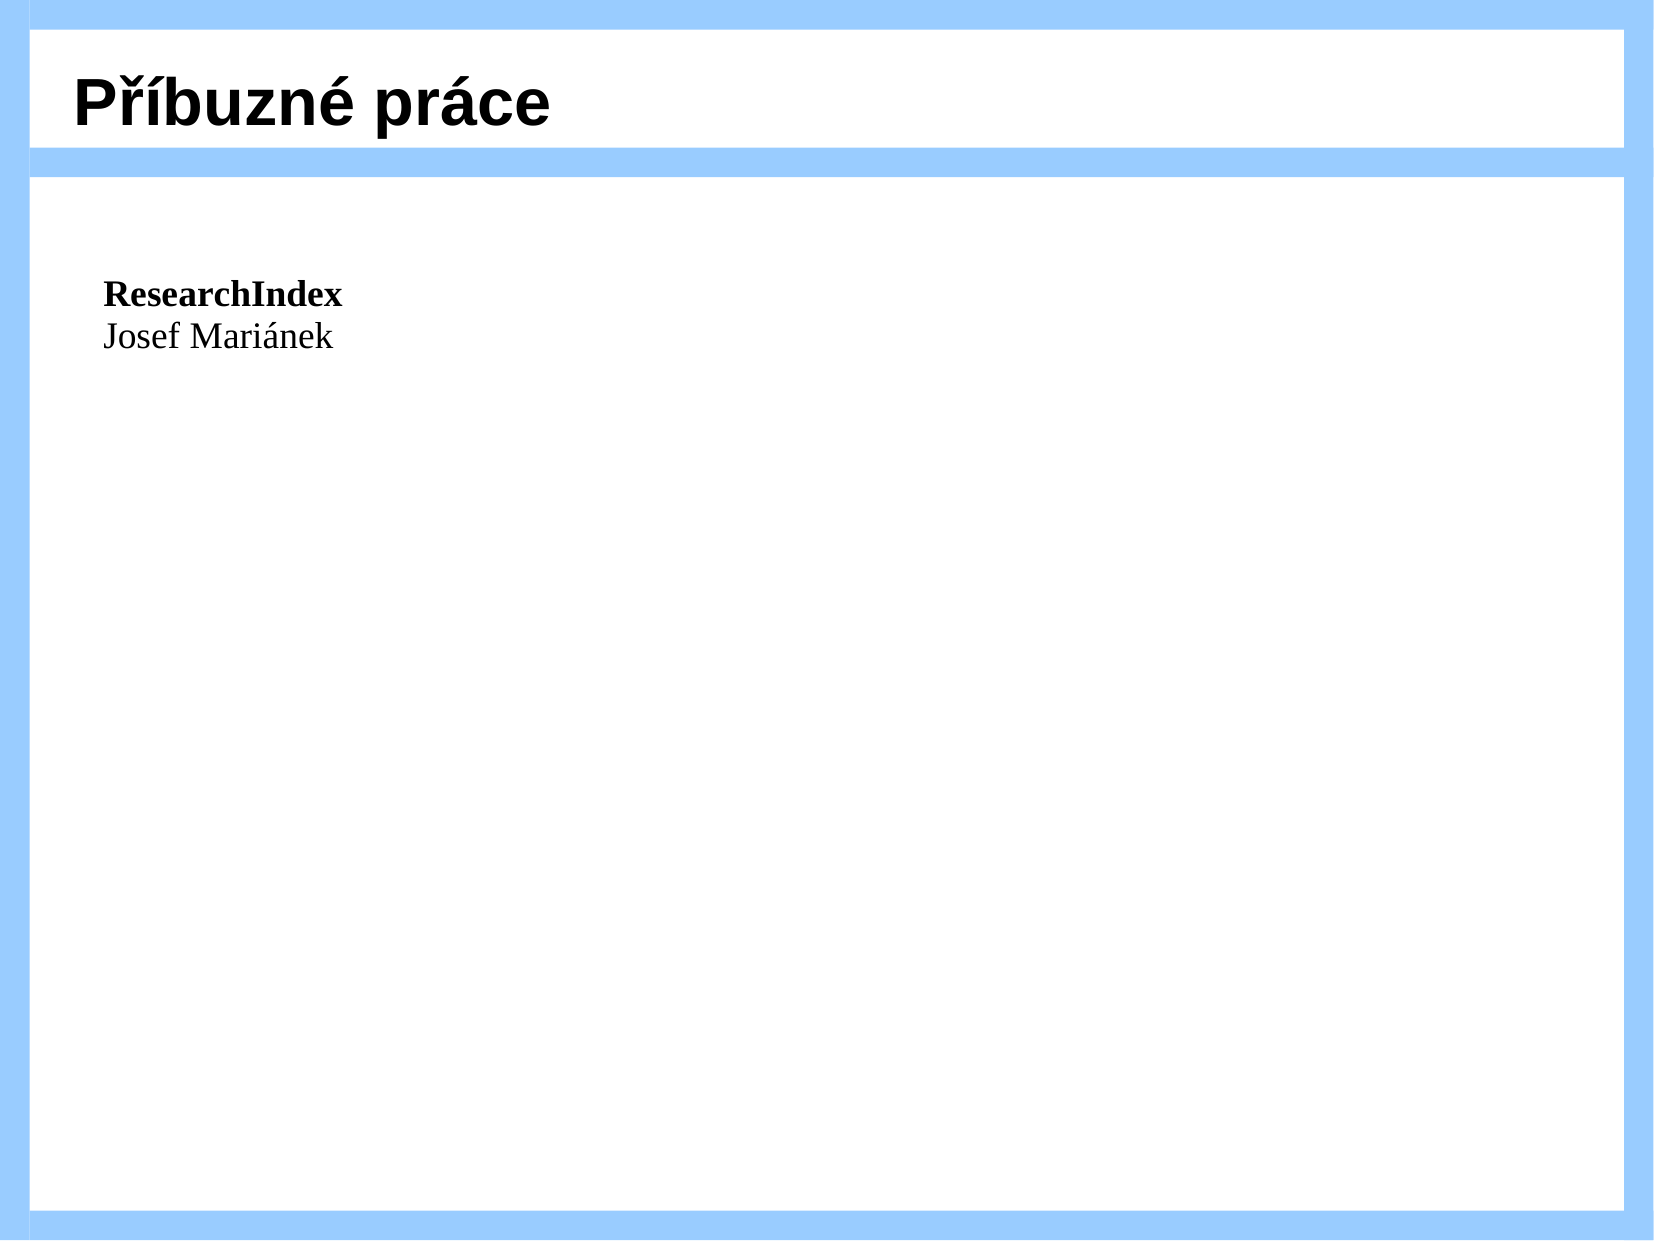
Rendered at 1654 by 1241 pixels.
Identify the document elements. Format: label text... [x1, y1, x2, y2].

text_box ResearchIndex Josef Mariánek [88, 265, 1565, 384]
text_box Příbuzné práce [59, 58, 1595, 148]
